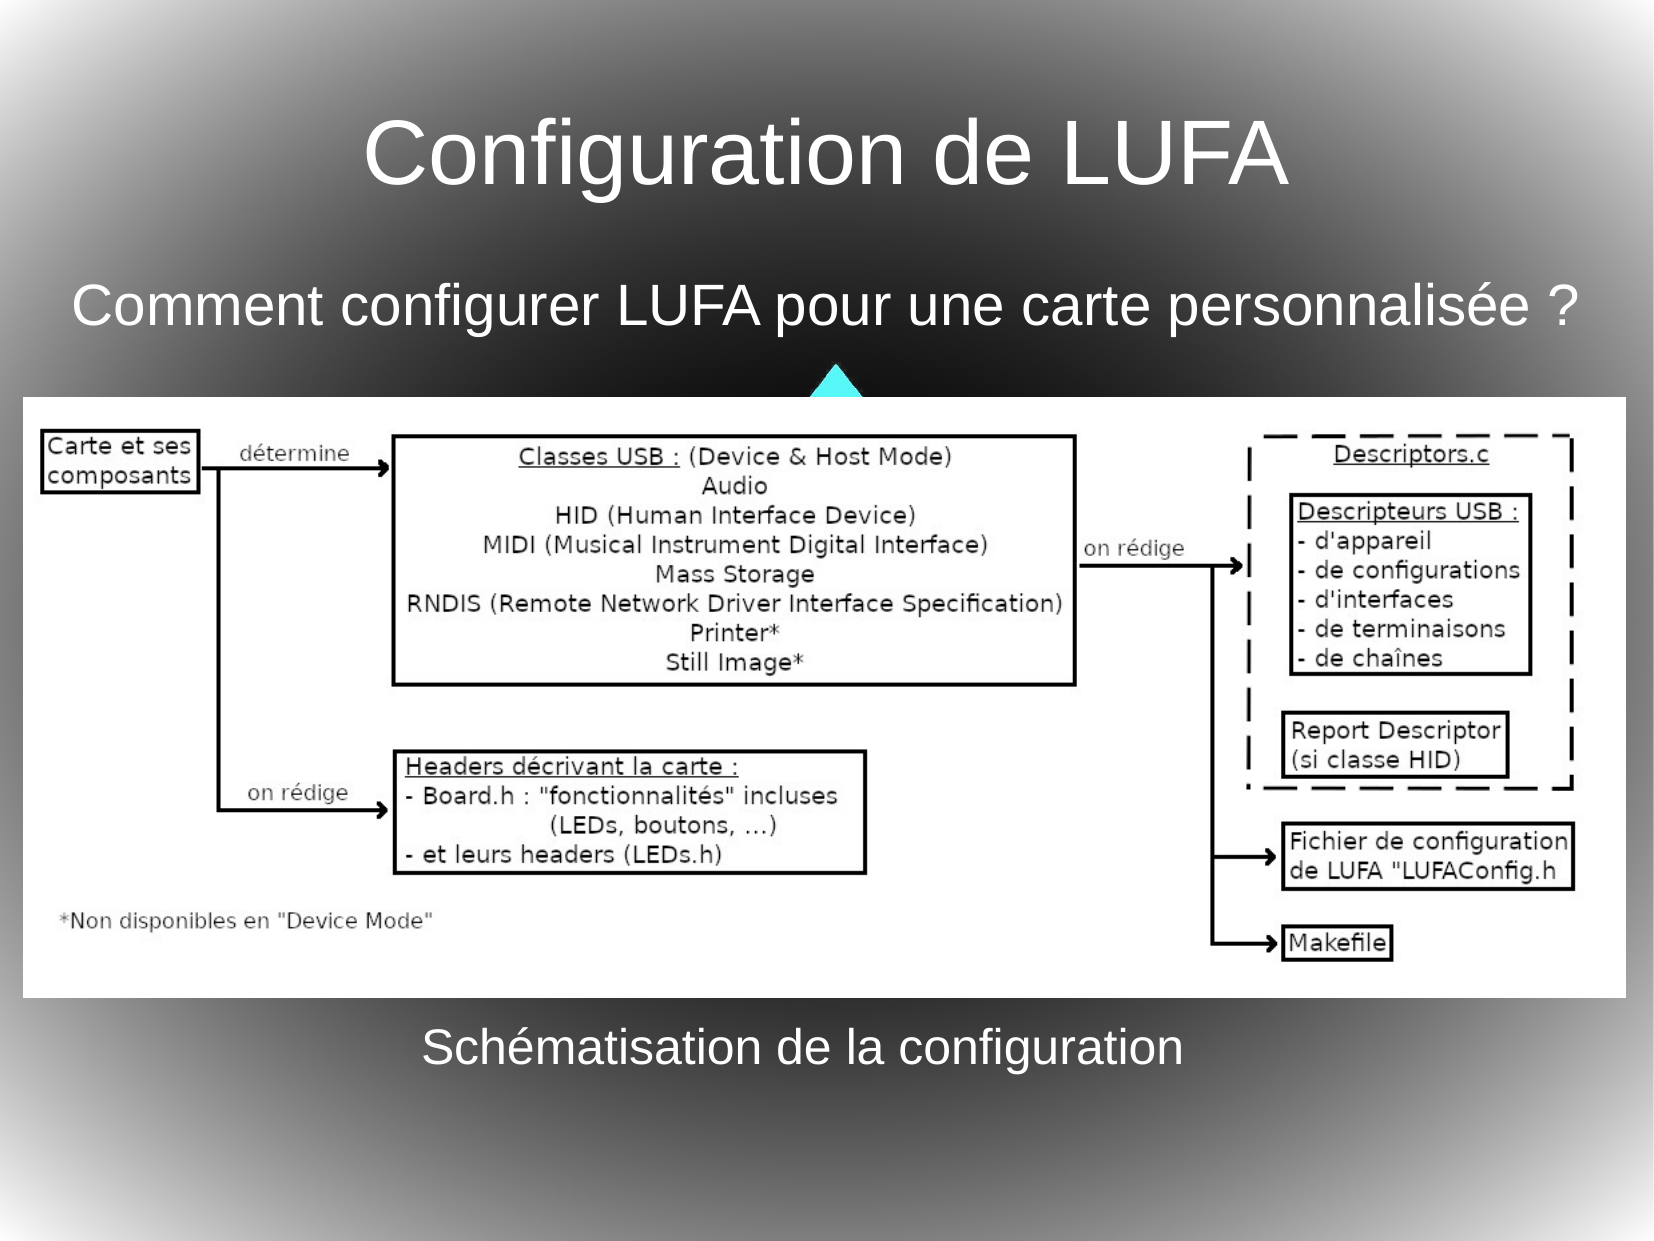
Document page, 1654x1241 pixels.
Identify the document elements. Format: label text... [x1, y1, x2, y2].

text_box Schématisation de la configuration [406, 1011, 1248, 1241]
picture [0, 0, 1654, 1241]
title Configuration de LUFA [82, 49, 1571, 257]
text_box Comment configurer LUFA pour une carte personnalisée ? [56, 265, 1598, 346]
